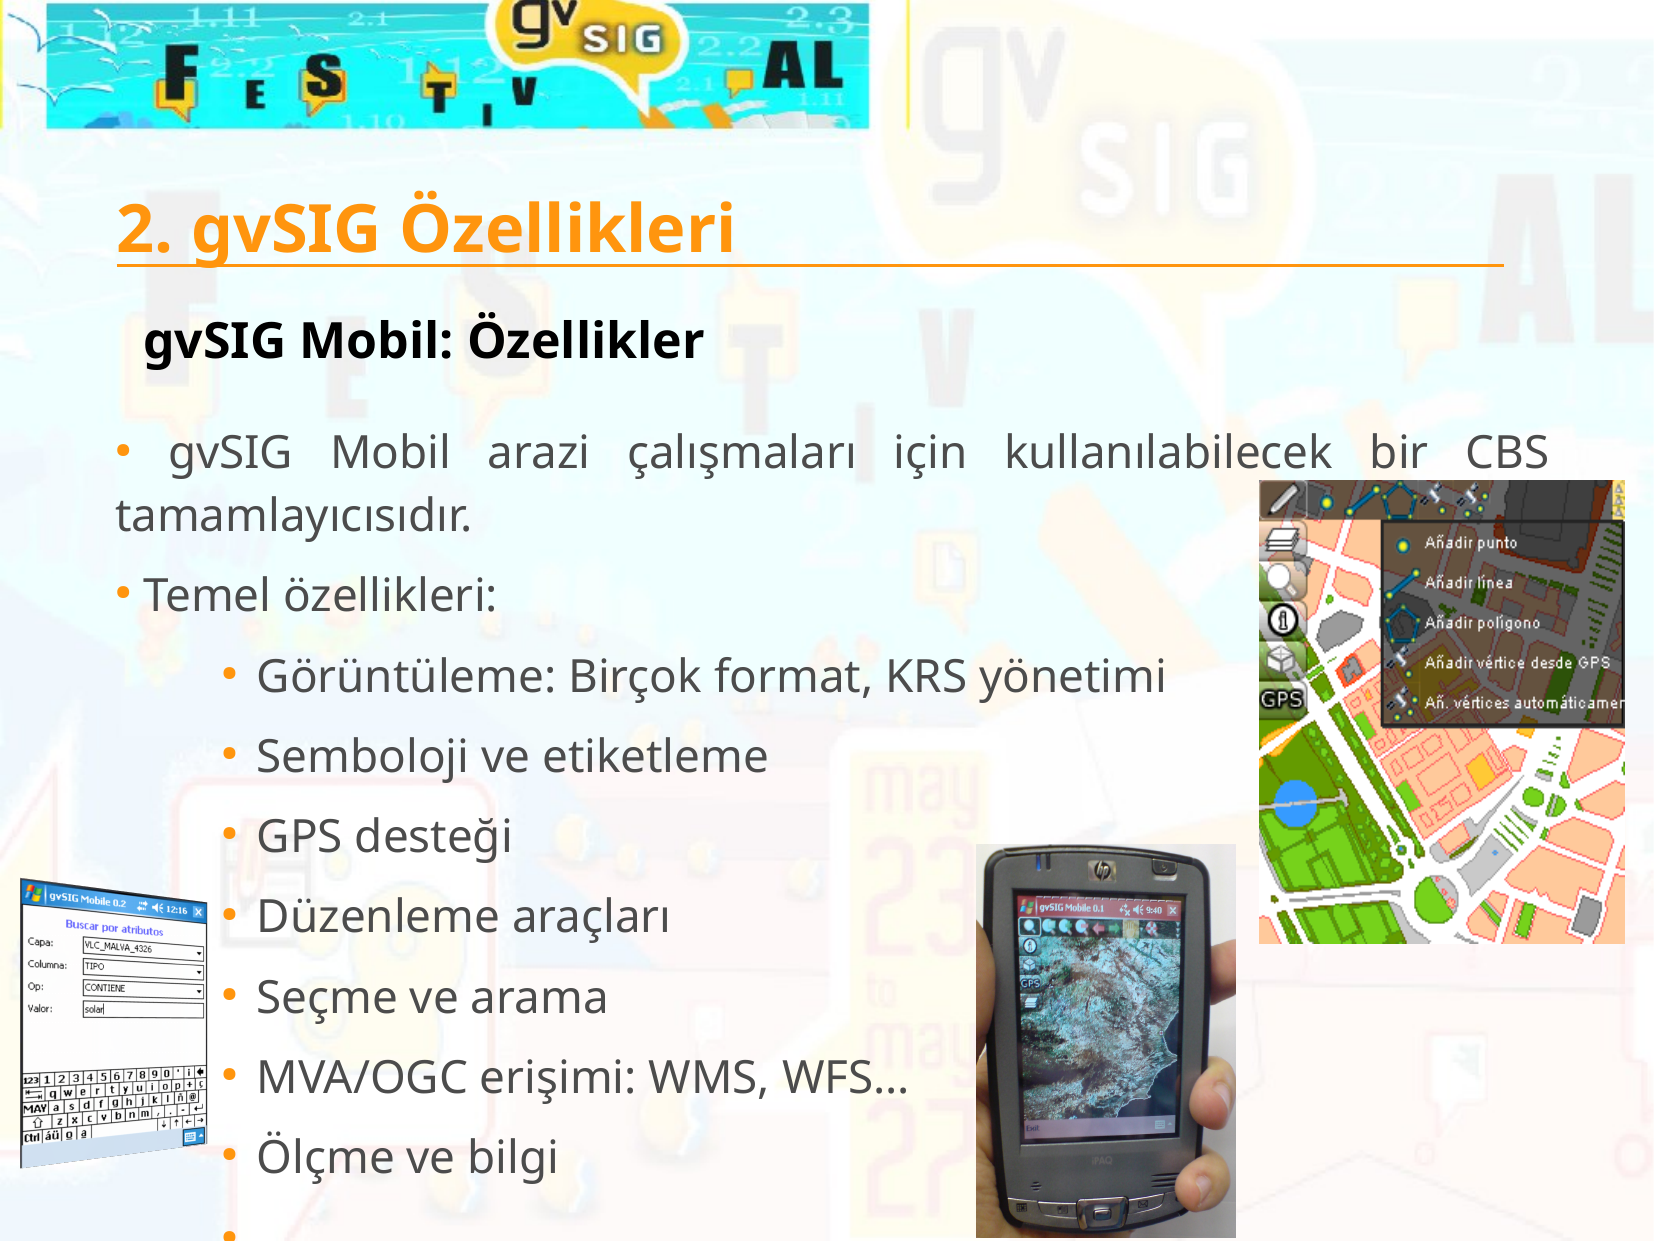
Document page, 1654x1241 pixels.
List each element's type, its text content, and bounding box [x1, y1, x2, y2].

picture [0, 0, 1654, 1241]
title gvSIG Mobil: Özellikler [143, 260, 1439, 412]
text_box gvSIG Mobil arazi çalışmaları için kullanılabilecek bir CBS tamamlayıcısıdır. Temel özellikleri: Görüntüleme: Birçok format, KRS yönetimi Semboloji ve etiketleme GPS desteği Düzenleme araçları Seçme ve arama MVA/OGC erişimi: WMS, WFS... Ölçme ve bilgi ... [100, 412, 1565, 1178]
title 2. gvSIG Özellikleri [116, 177, 1605, 276]
